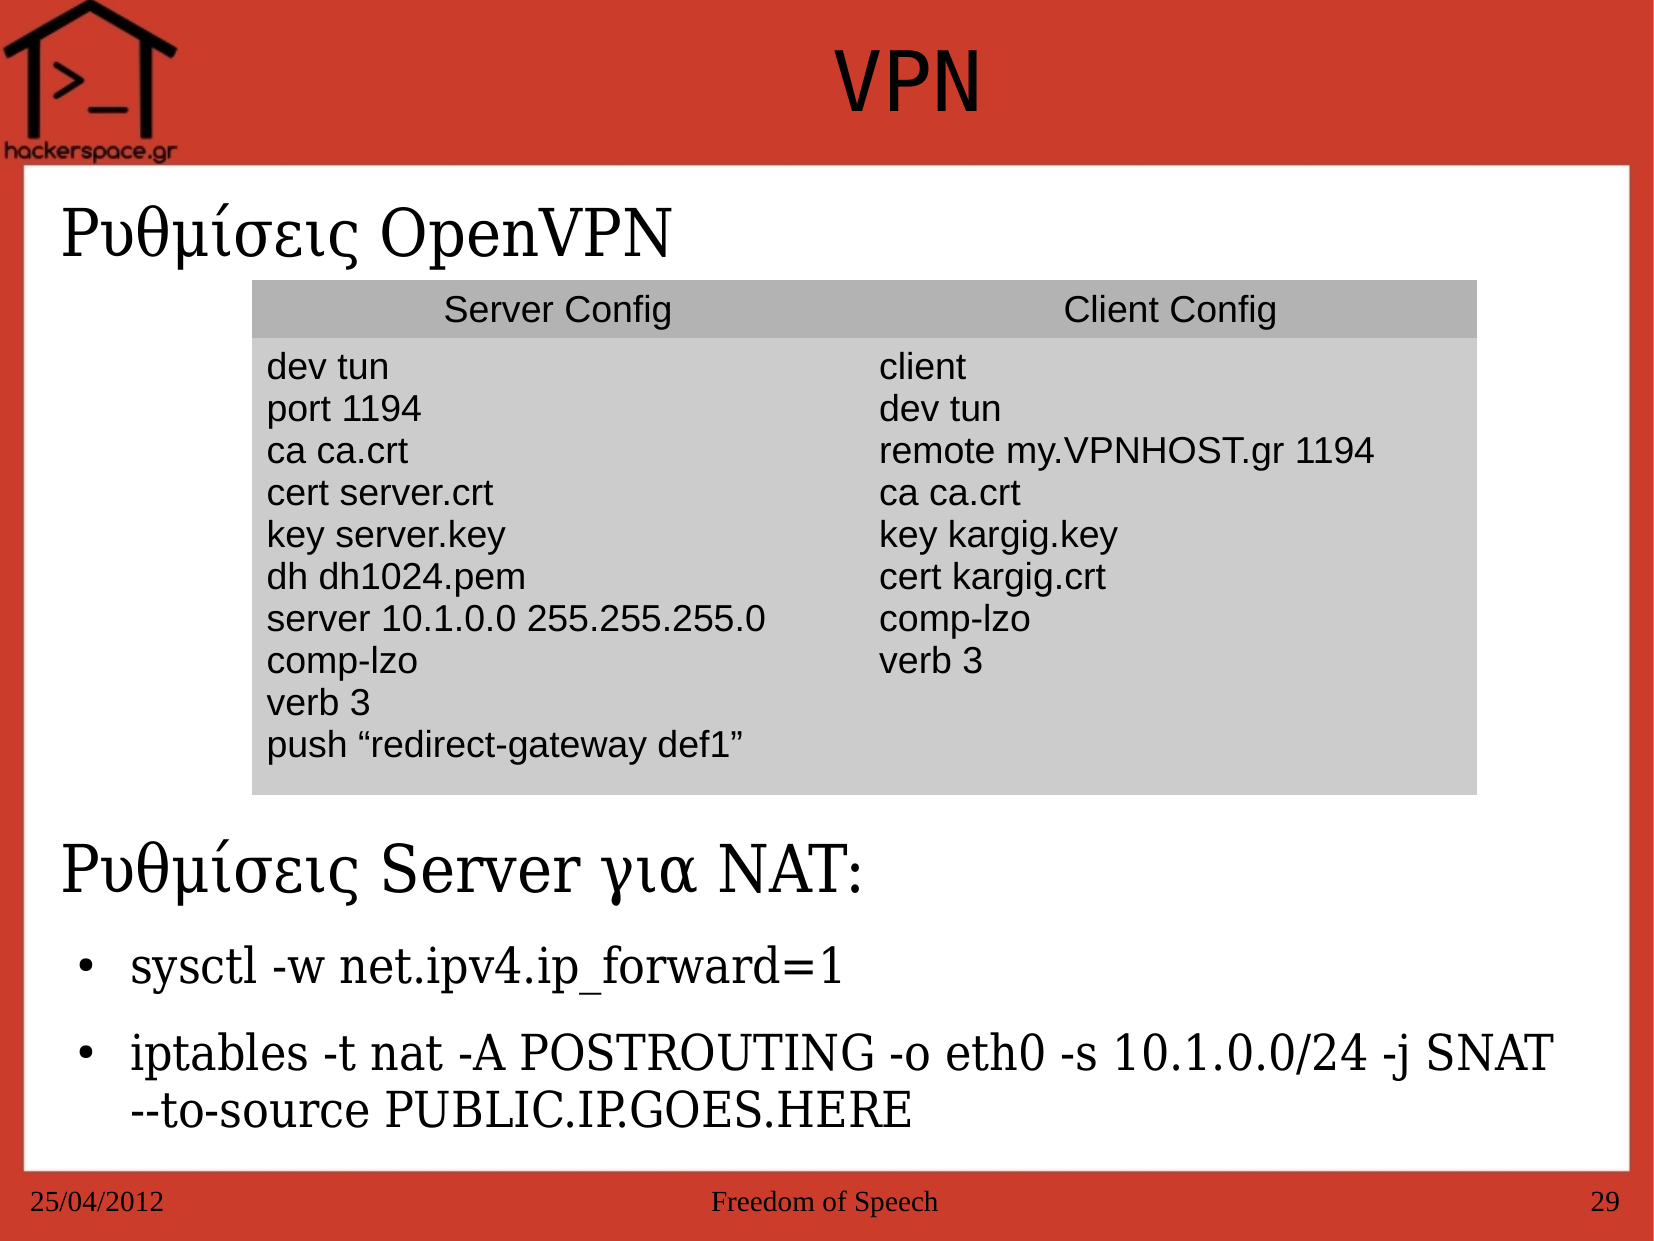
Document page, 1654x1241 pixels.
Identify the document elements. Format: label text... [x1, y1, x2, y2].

table_cell client dev tun remote my.VPNHOST.gr 1194 ca ca.crt key kargig.key cert kargig.crt comp-lzo verb 3 [864, 338, 1477, 795]
title VPN [195, 15, 1621, 151]
picture [0, 0, 1654, 1241]
table_header Client Config [864, 280, 1477, 338]
table_header Server Config [252, 280, 864, 338]
table_cell dev tun port 1194 ca ca.crt cert server.crt key server.key dh dh1024.pem server 10.1.0.0 255.255.255.0 comp-lzo verb 3 push “redirect-gateway def1” [252, 338, 864, 795]
list Ρυθμίσεις OpenVPN Ρυθμίσεις Server για NAT: sysctl -w net.ipv4.ip_forward=1 iptables -t nat -A POSTROUTING -o eth0 -s 10.1.0.0/24 -j SNAT --to-source PUBLIC.IP.GOES.HERE [60, 195, 1591, 1141]
